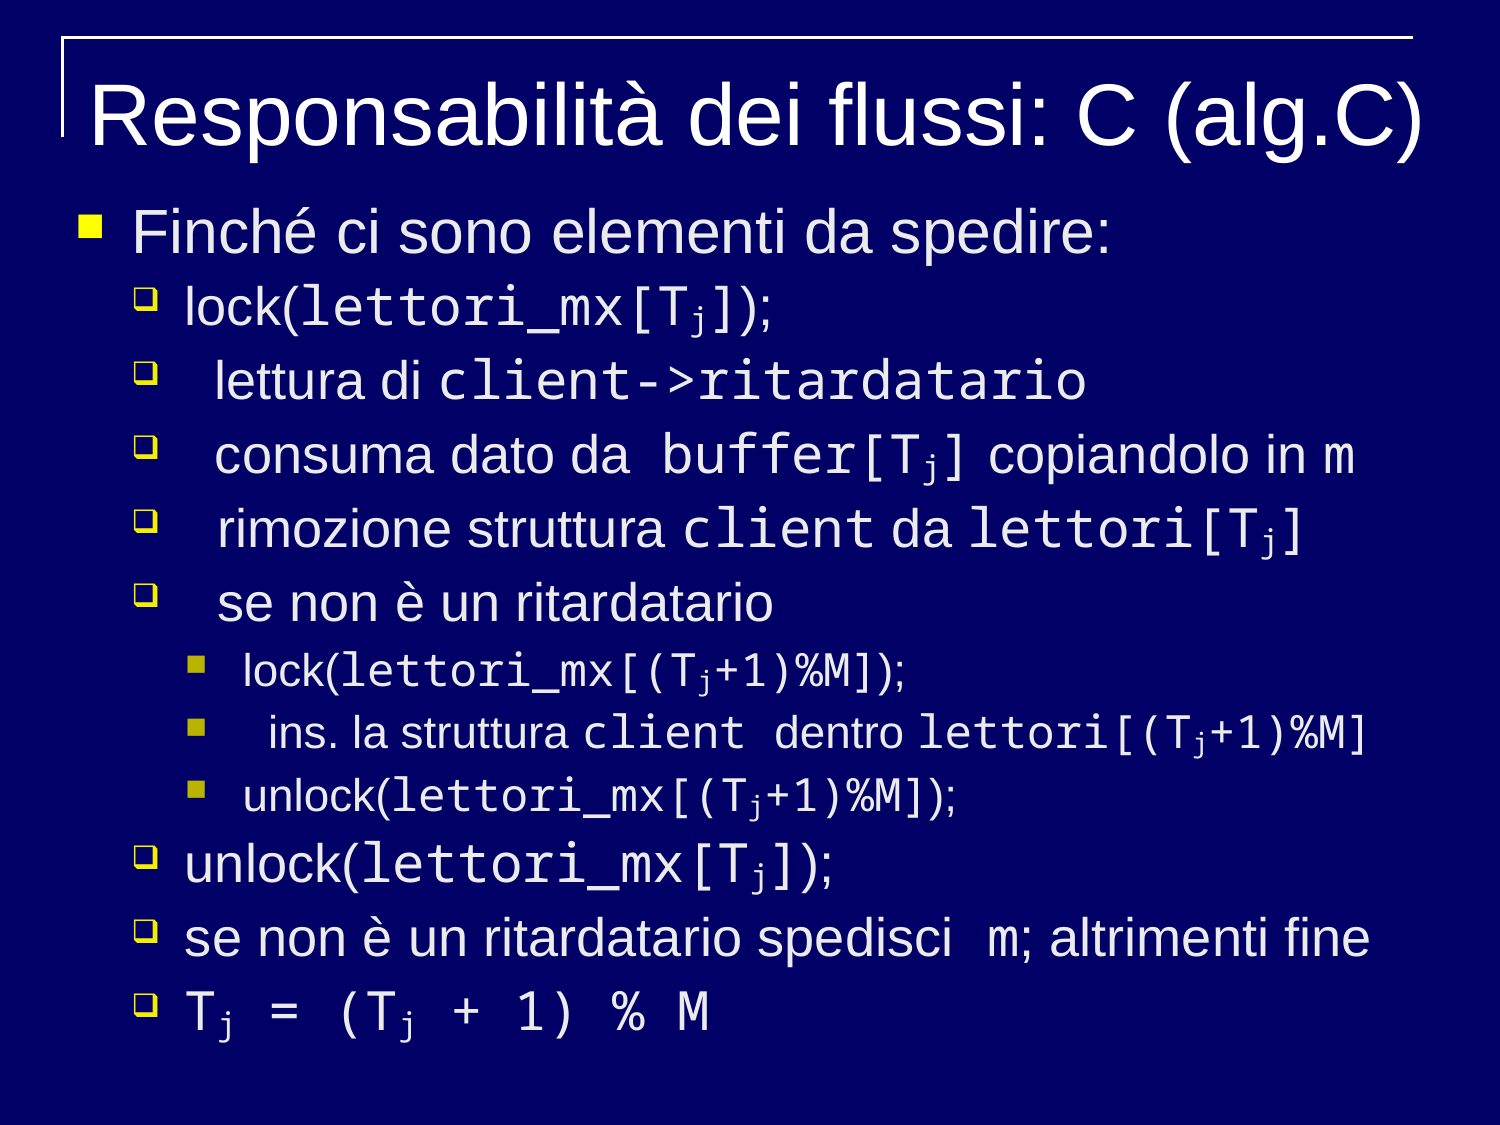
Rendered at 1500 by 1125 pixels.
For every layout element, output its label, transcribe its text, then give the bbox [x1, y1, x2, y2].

list Finché ci sono elementi da spedire: lock(lettori_mx[Tj]); lettura di client->ritardatario consuma dato da buffer[Tj] copiandolo in m rimozione struttura client da lettori[Tj] se non è un ritardatario lock(lettori_mx[(Tj+1)%M]); ins. la struttura client dentro lettori[(Tj+1)%M] unlock(lettori_mx[(Tj+1)%M]); unlock(lettori_mx[Tj]); se non è un ritardatario spedisci m; altrimenti fine Tj = (Tj + 1) % M [75, 197, 1426, 1072]
title Responsabilità dei flussi: C (alg.C) [88, 52, 1439, 178]
